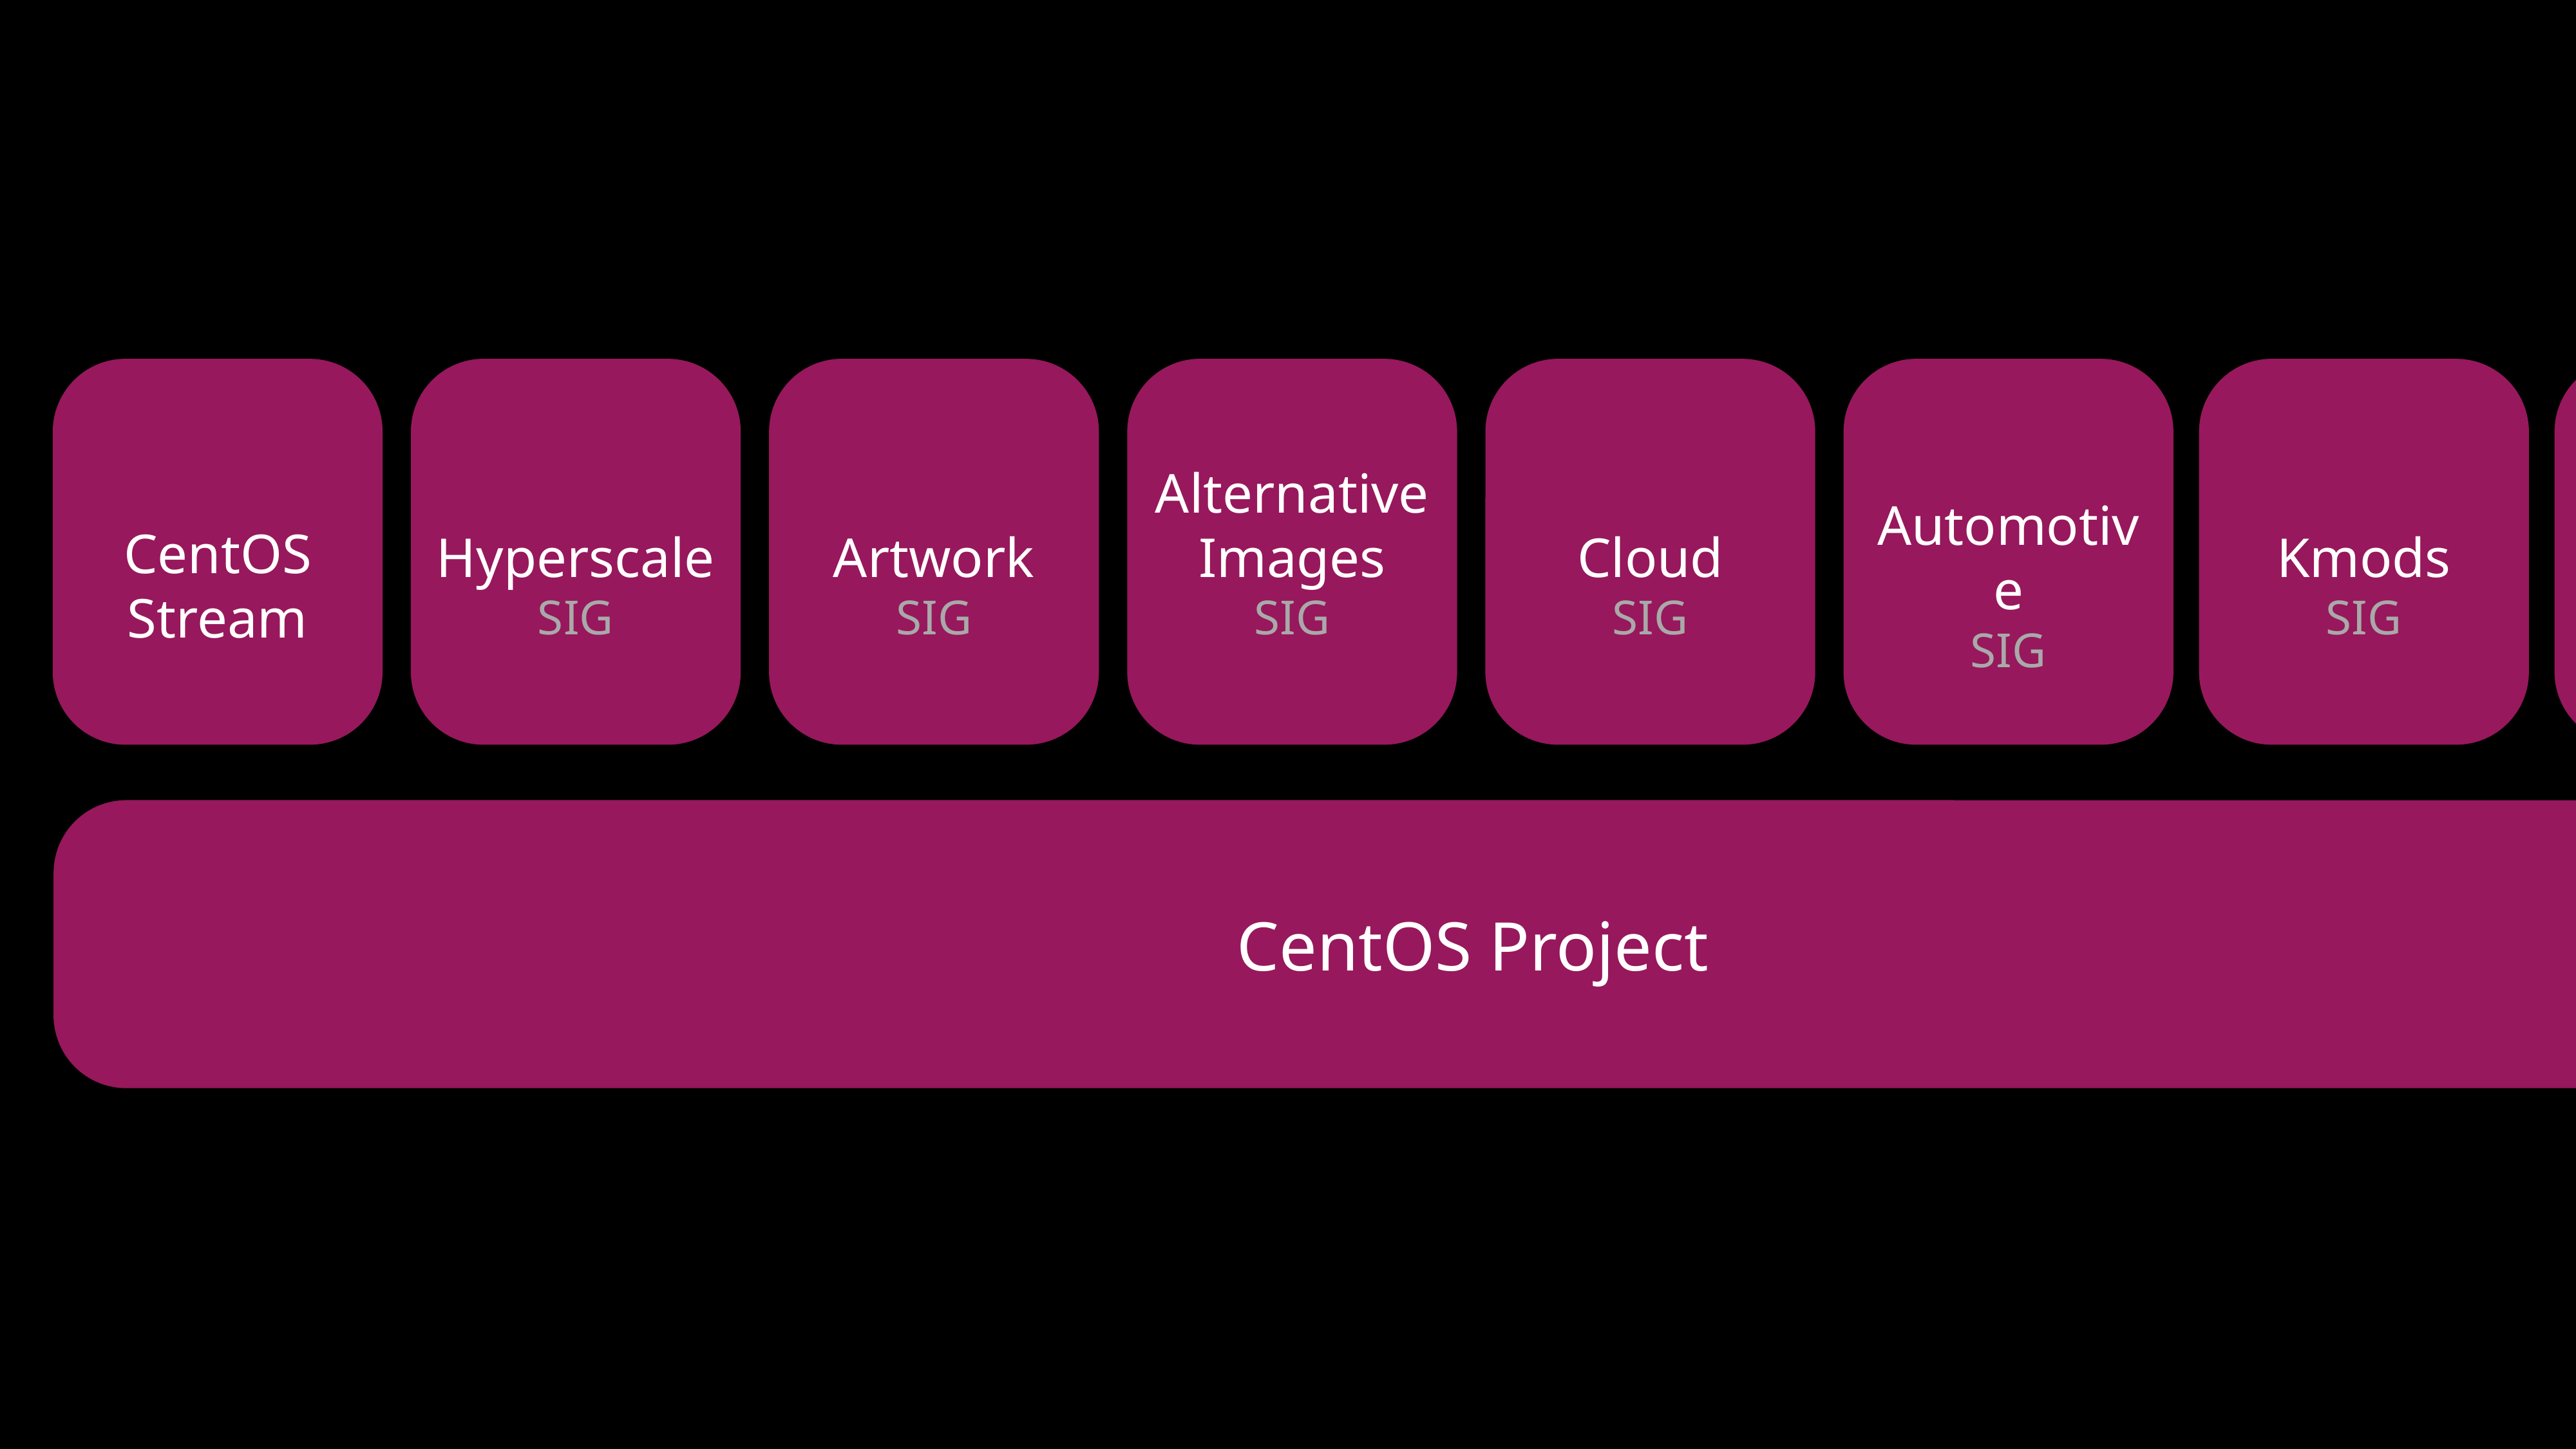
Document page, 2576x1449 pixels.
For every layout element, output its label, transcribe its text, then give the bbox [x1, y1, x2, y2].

text_box Artwork SIG [769, 359, 1099, 745]
text_box Hyperscale SIG [410, 359, 741, 745]
text_box CentOS Stream [52, 359, 383, 745]
text_box [2554, 379, 2576, 724]
text_box Cloud SIG [1485, 359, 1815, 745]
text_box Kmods SIG [2199, 359, 2529, 745]
text_box Alternative Images SIG [1127, 359, 1457, 745]
text_box Automotive SIG [1843, 359, 2174, 745]
text_box CentOS Project [53, 800, 2576, 1088]
